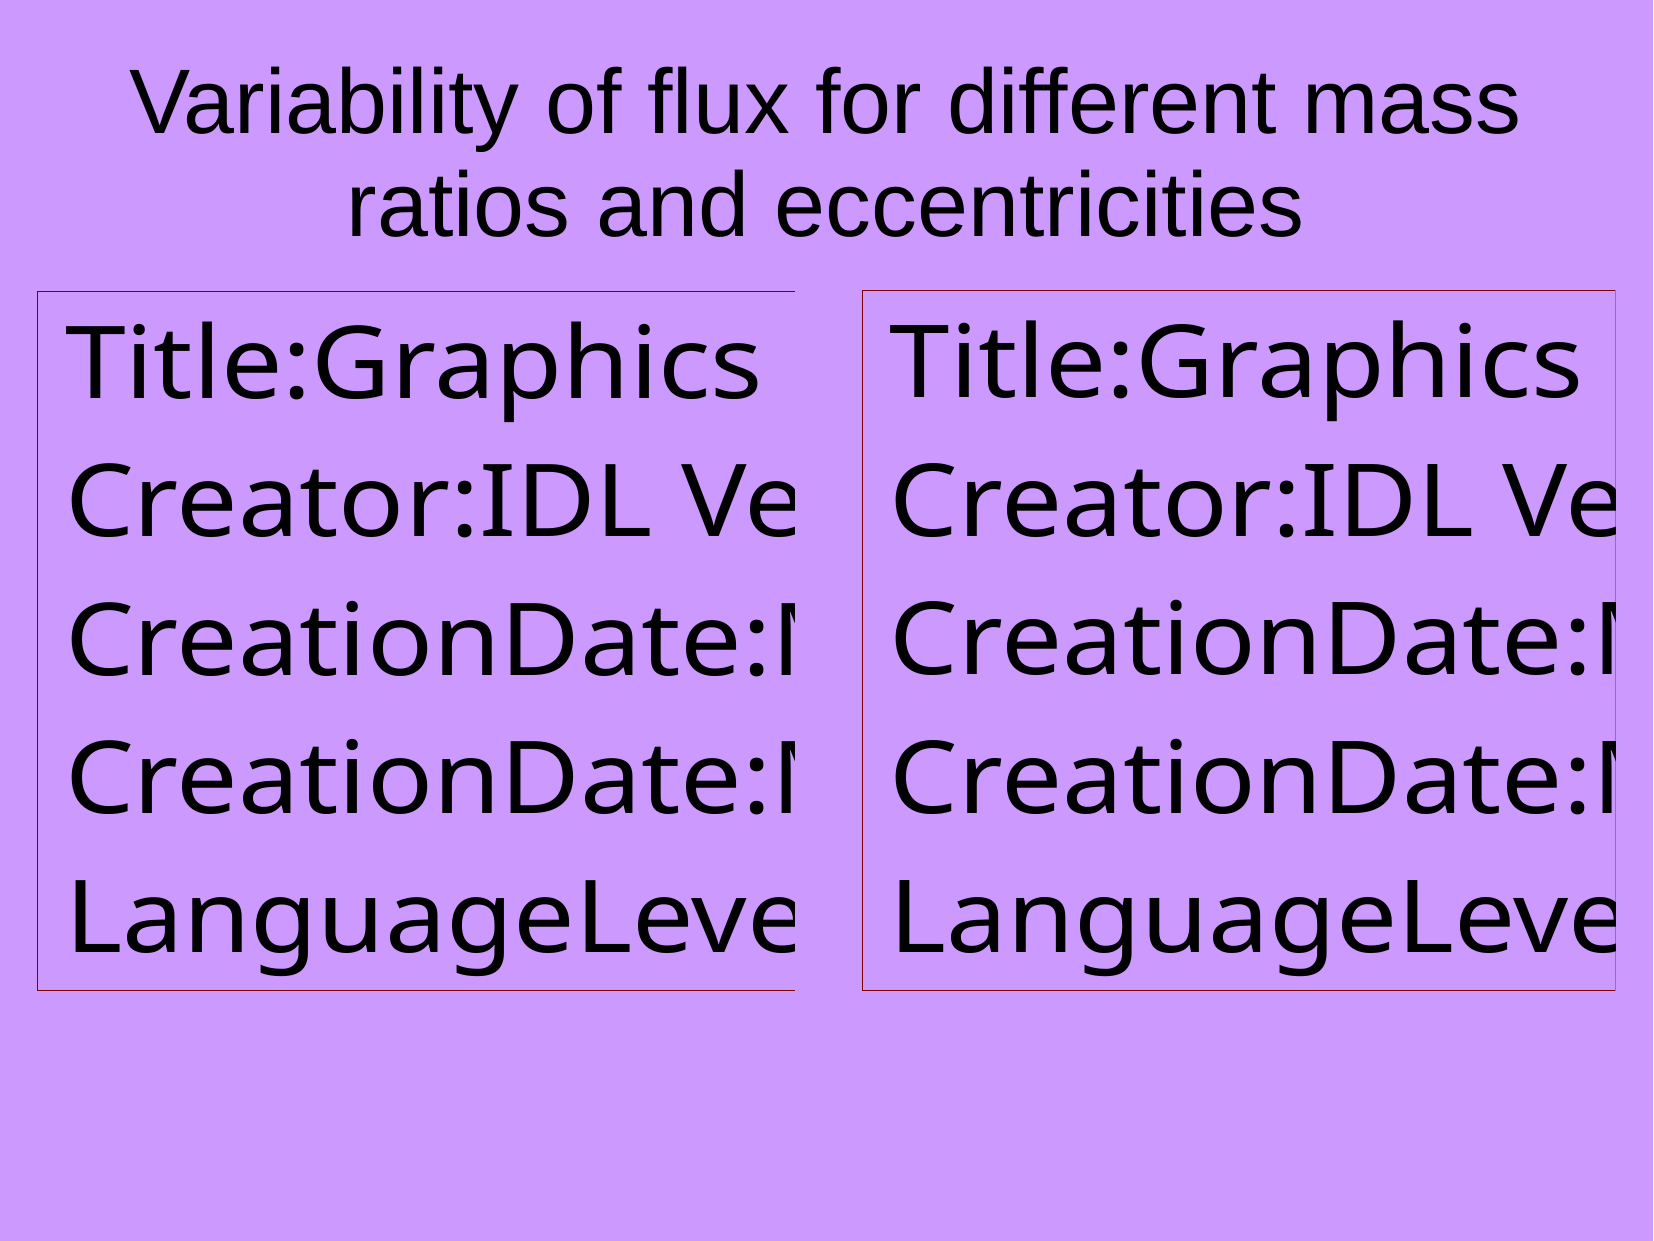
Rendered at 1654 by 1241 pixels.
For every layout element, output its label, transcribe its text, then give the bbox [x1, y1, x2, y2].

title Variability of flux for different mass ratios and eccentricities [82, 49, 1571, 257]
picture [855, 283, 1616, 991]
picture [30, 285, 796, 991]
